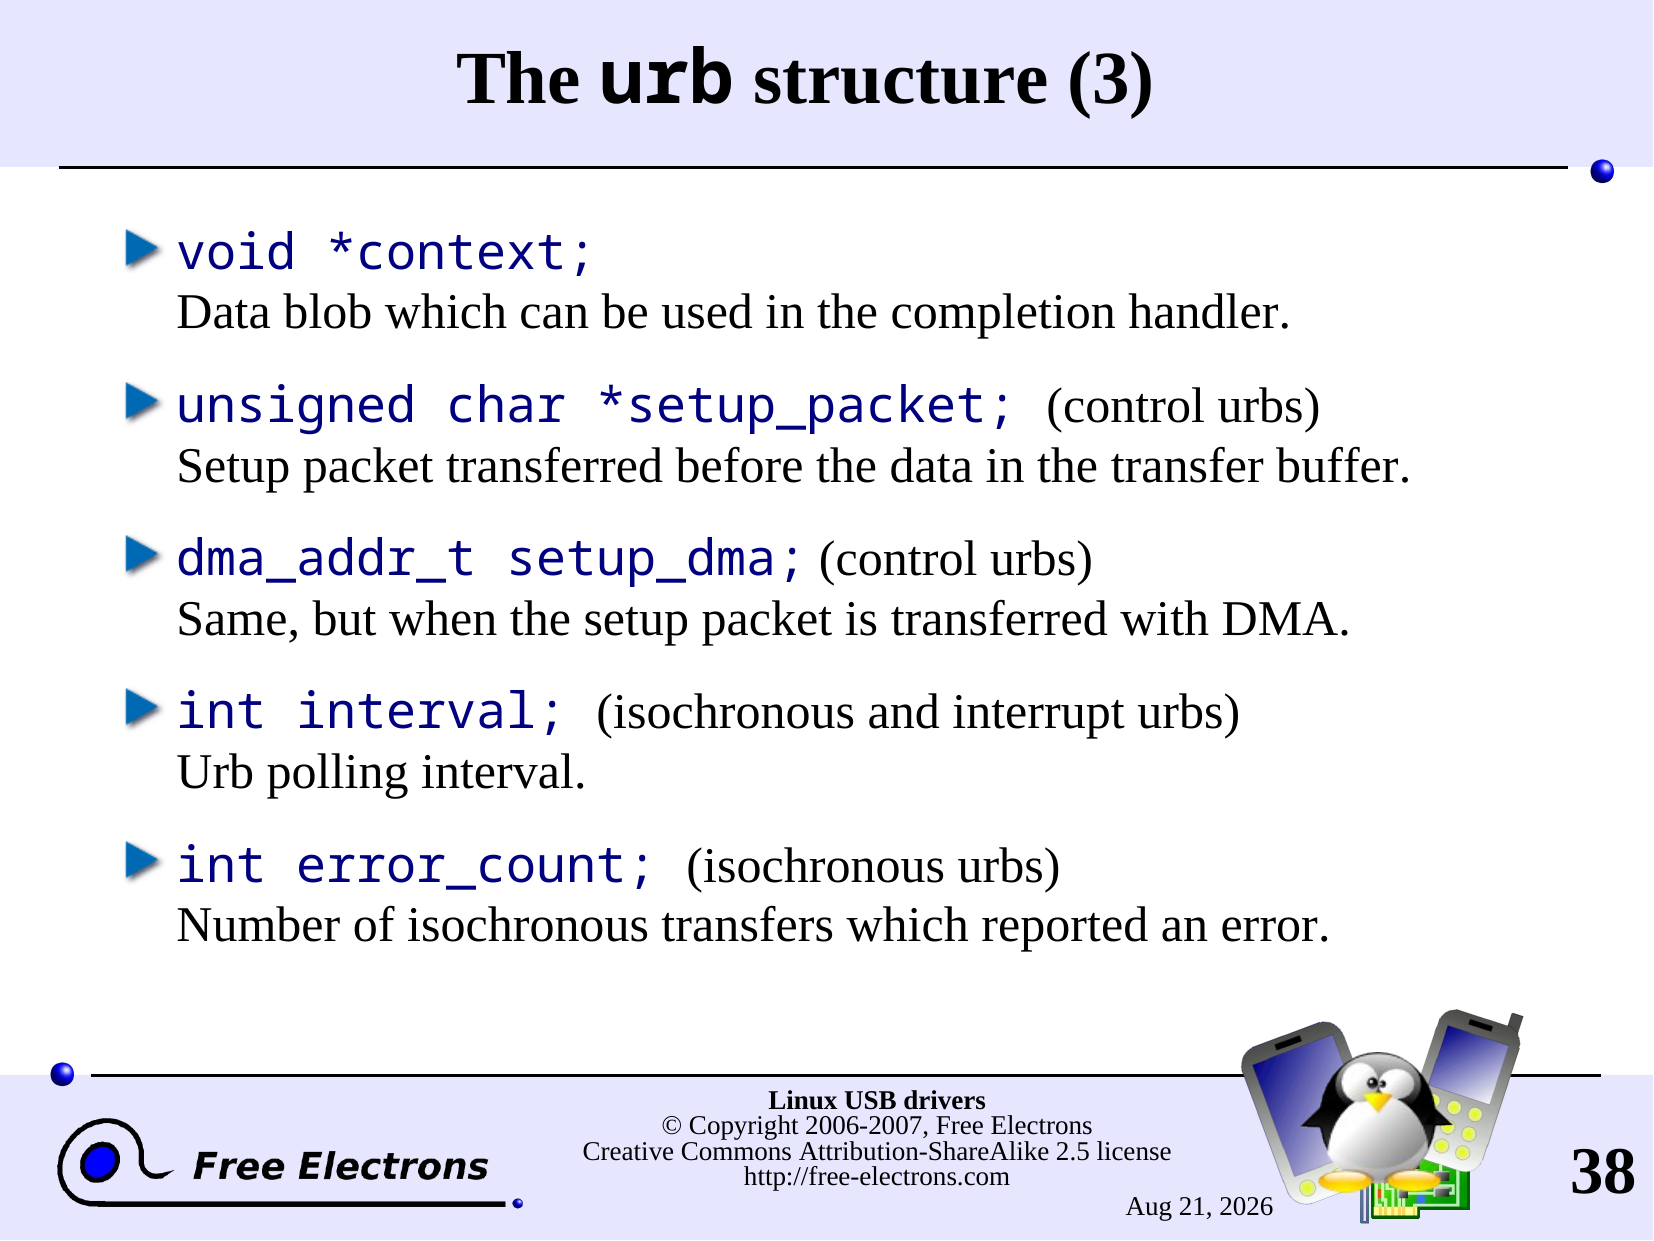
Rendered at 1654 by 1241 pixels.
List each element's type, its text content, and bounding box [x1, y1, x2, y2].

title The urb structure (3) [60, 25, 1551, 124]
picture [1231, 1007, 1538, 1241]
list void *context; Data blob which can be used in the completion handler. unsigned char *setup_packet; (control urbs) Setup packet transferred before the data in the transfer buffer. dma_addr_t setup_dma; (control urbs) Same, but when the setup packet is transferred with DMA. int interval; (isochronous and interrupt urbs) Urb polling interval. int error_count; (isochronous urbs) Number of isochronous transfers which reported an error. [105, 216, 1518, 1066]
picture [50, 1107, 527, 1216]
